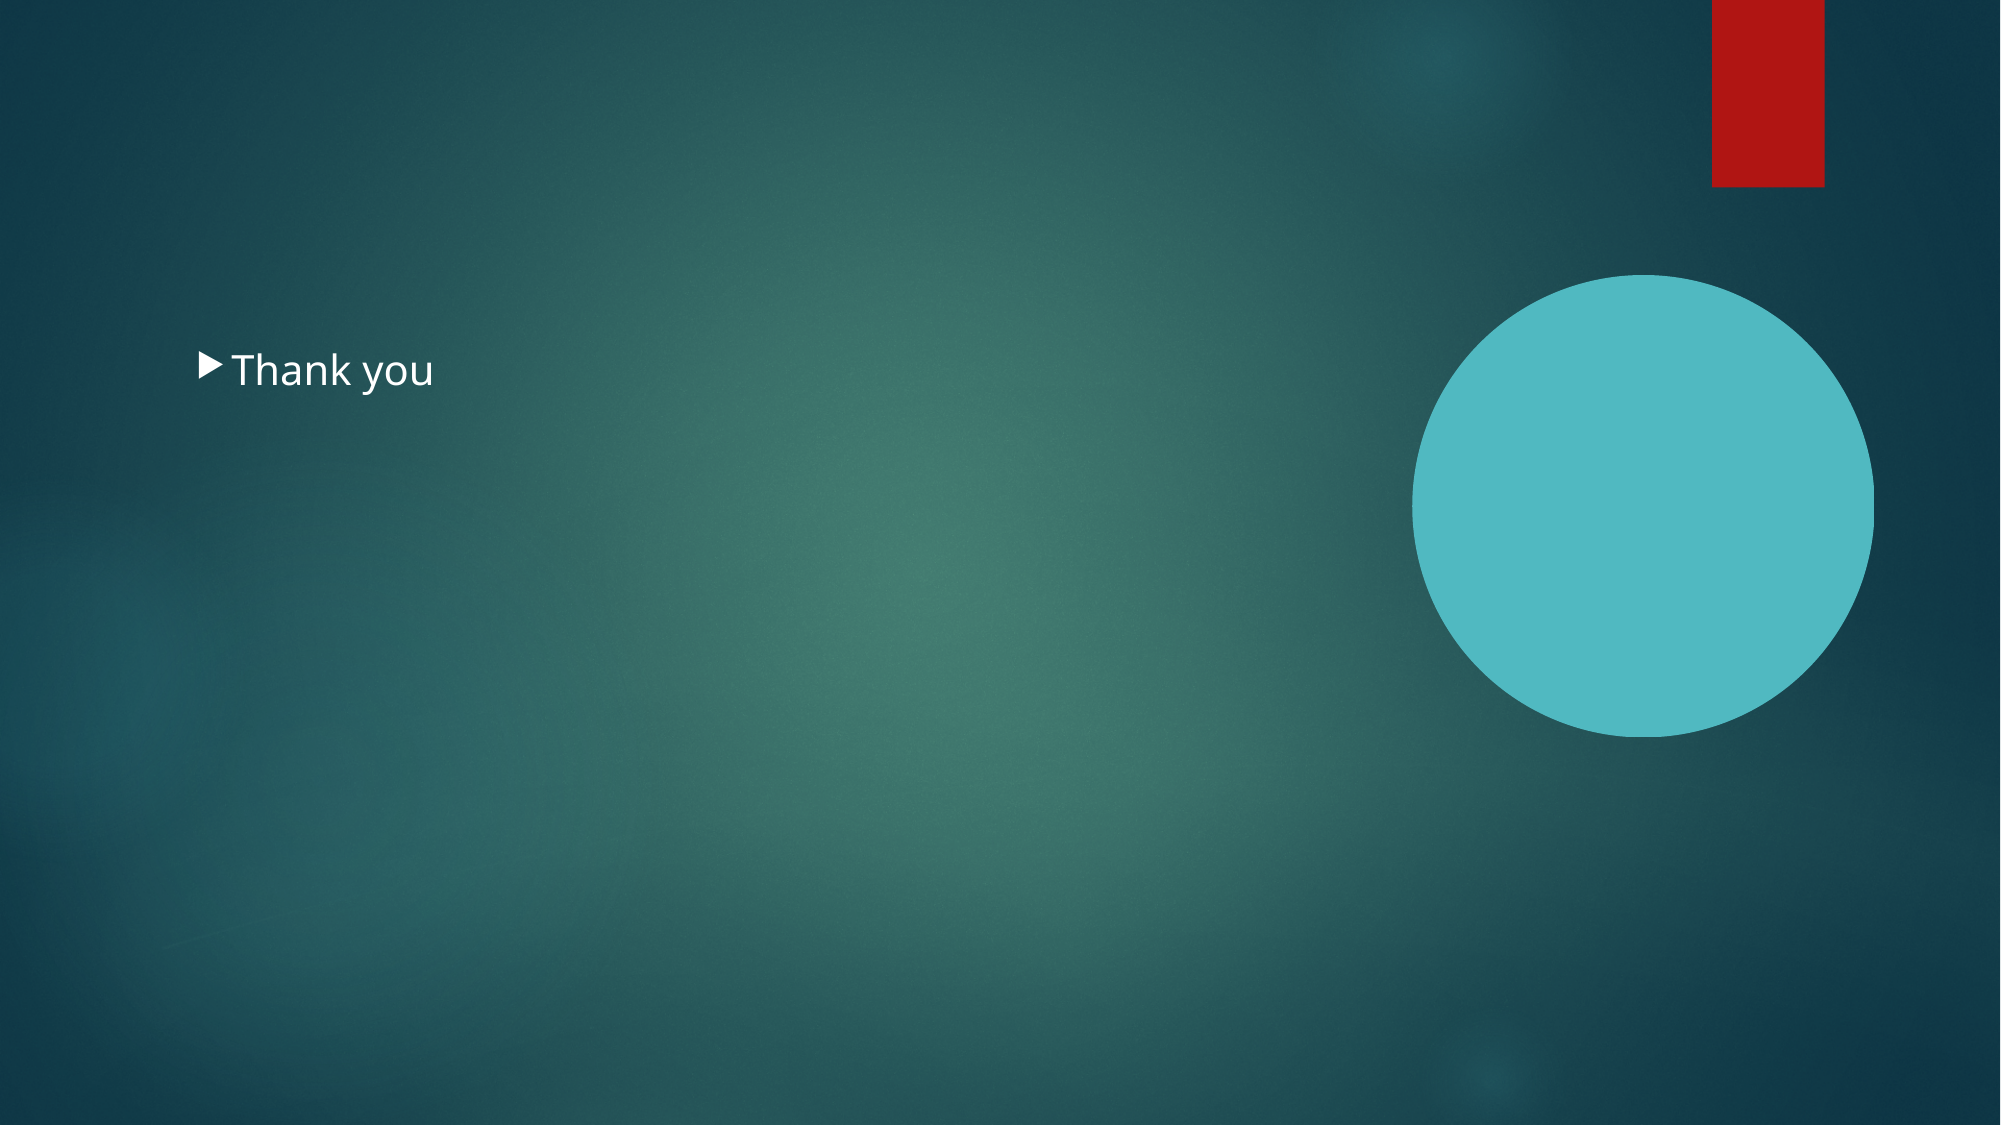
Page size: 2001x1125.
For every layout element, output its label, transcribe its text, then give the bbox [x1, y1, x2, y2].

picture [0, 0, 2001, 1125]
text_box Thank you [181, 336, 1649, 1025]
